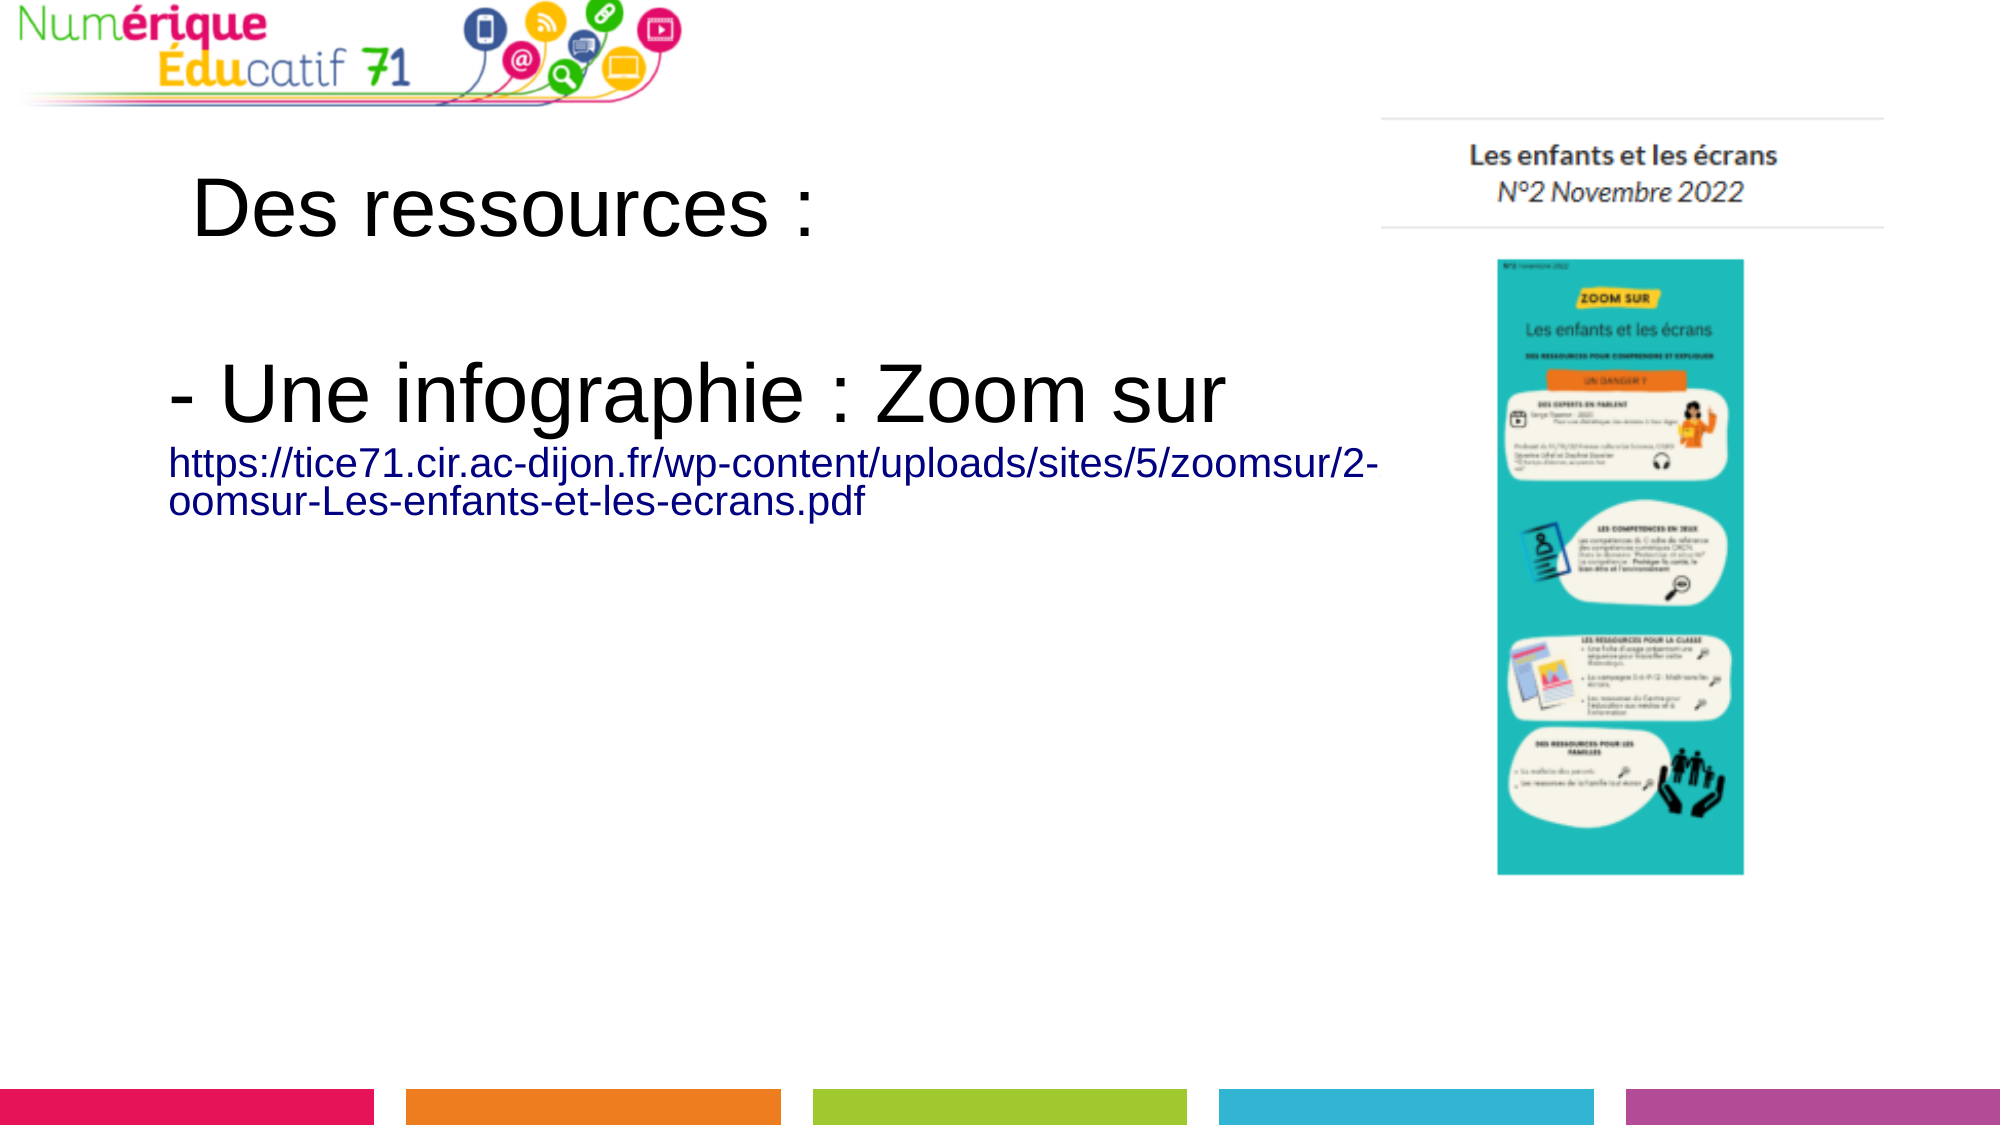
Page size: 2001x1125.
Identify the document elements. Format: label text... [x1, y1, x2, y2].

text_box [813, 1089, 1187, 1125]
text_box [1626, 1089, 2000, 1125]
text_box Des ressources : - Une infographie : Zoom sur https://tice71.cir.ac-dijon.fr/wp-content/uploads/sites/5/zoomsur/2-zoomsur-Les-enfants-et-les-ecrans.pdf [153, 153, 1381, 827]
text_box [406, 1089, 781, 1125]
picture [1381, 108, 1884, 898]
text_box [1219, 1089, 1594, 1125]
picture [0, 0, 701, 107]
text_box [0, 1089, 374, 1125]
